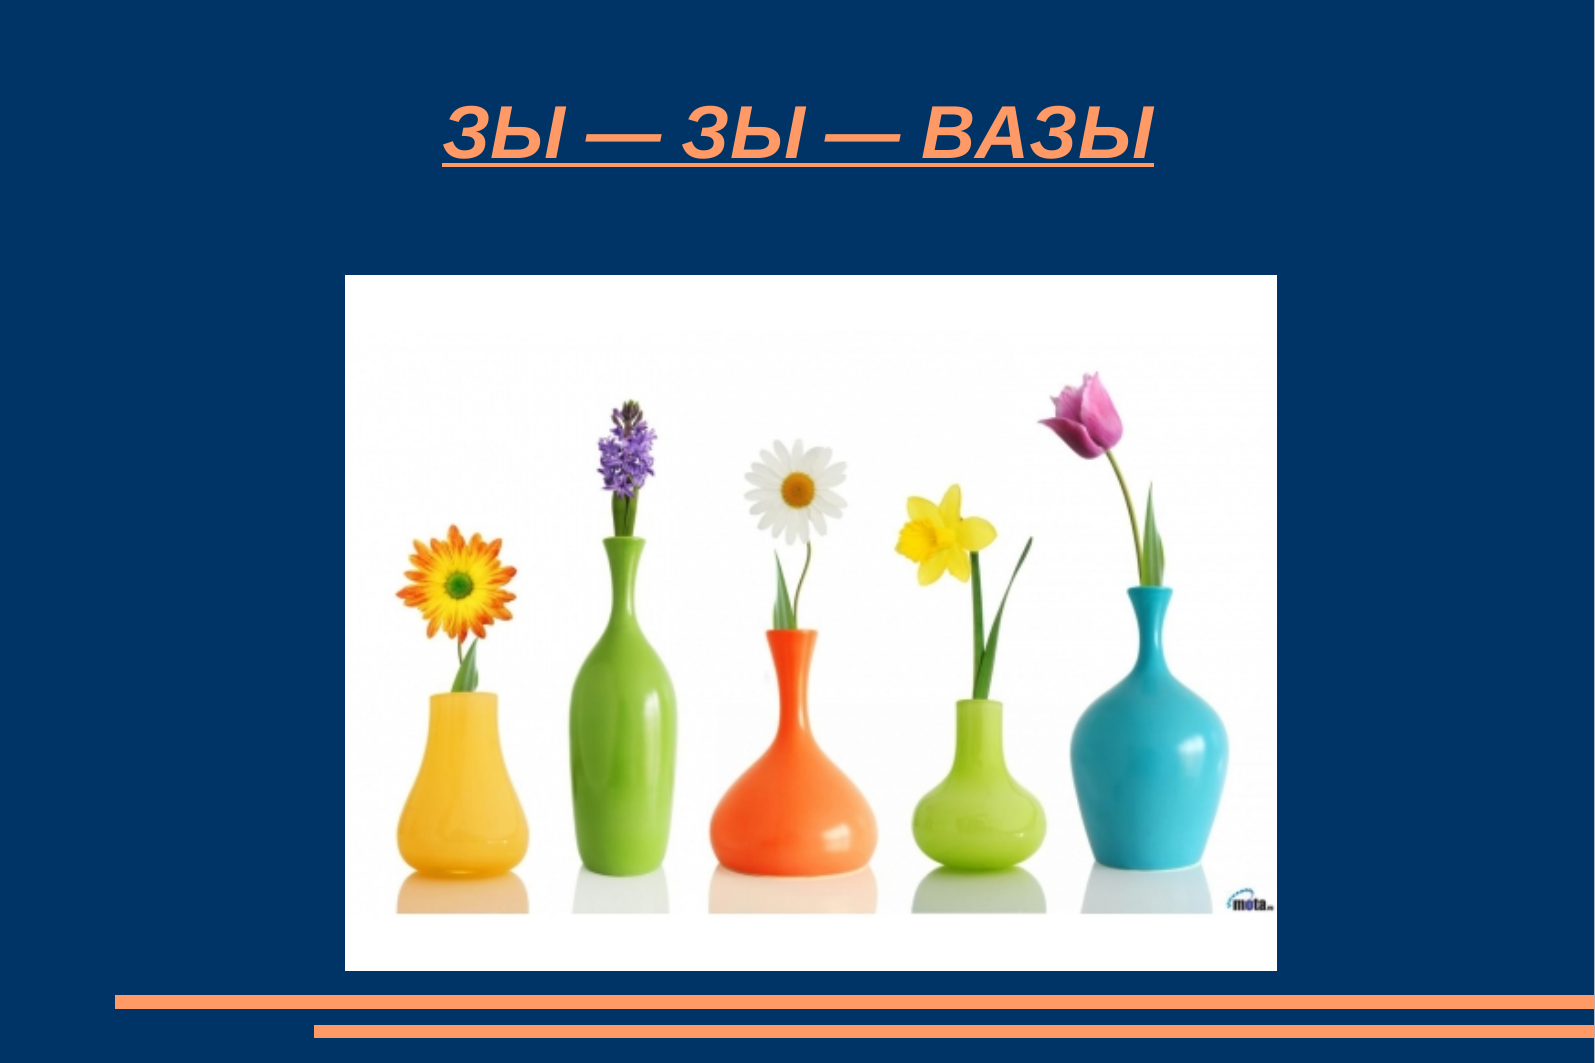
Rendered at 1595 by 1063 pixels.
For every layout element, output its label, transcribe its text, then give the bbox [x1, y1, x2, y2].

picture [345, 276, 1277, 971]
title ЗЫ — ЗЫ — ВАЗЫ [117, 39, 1479, 218]
